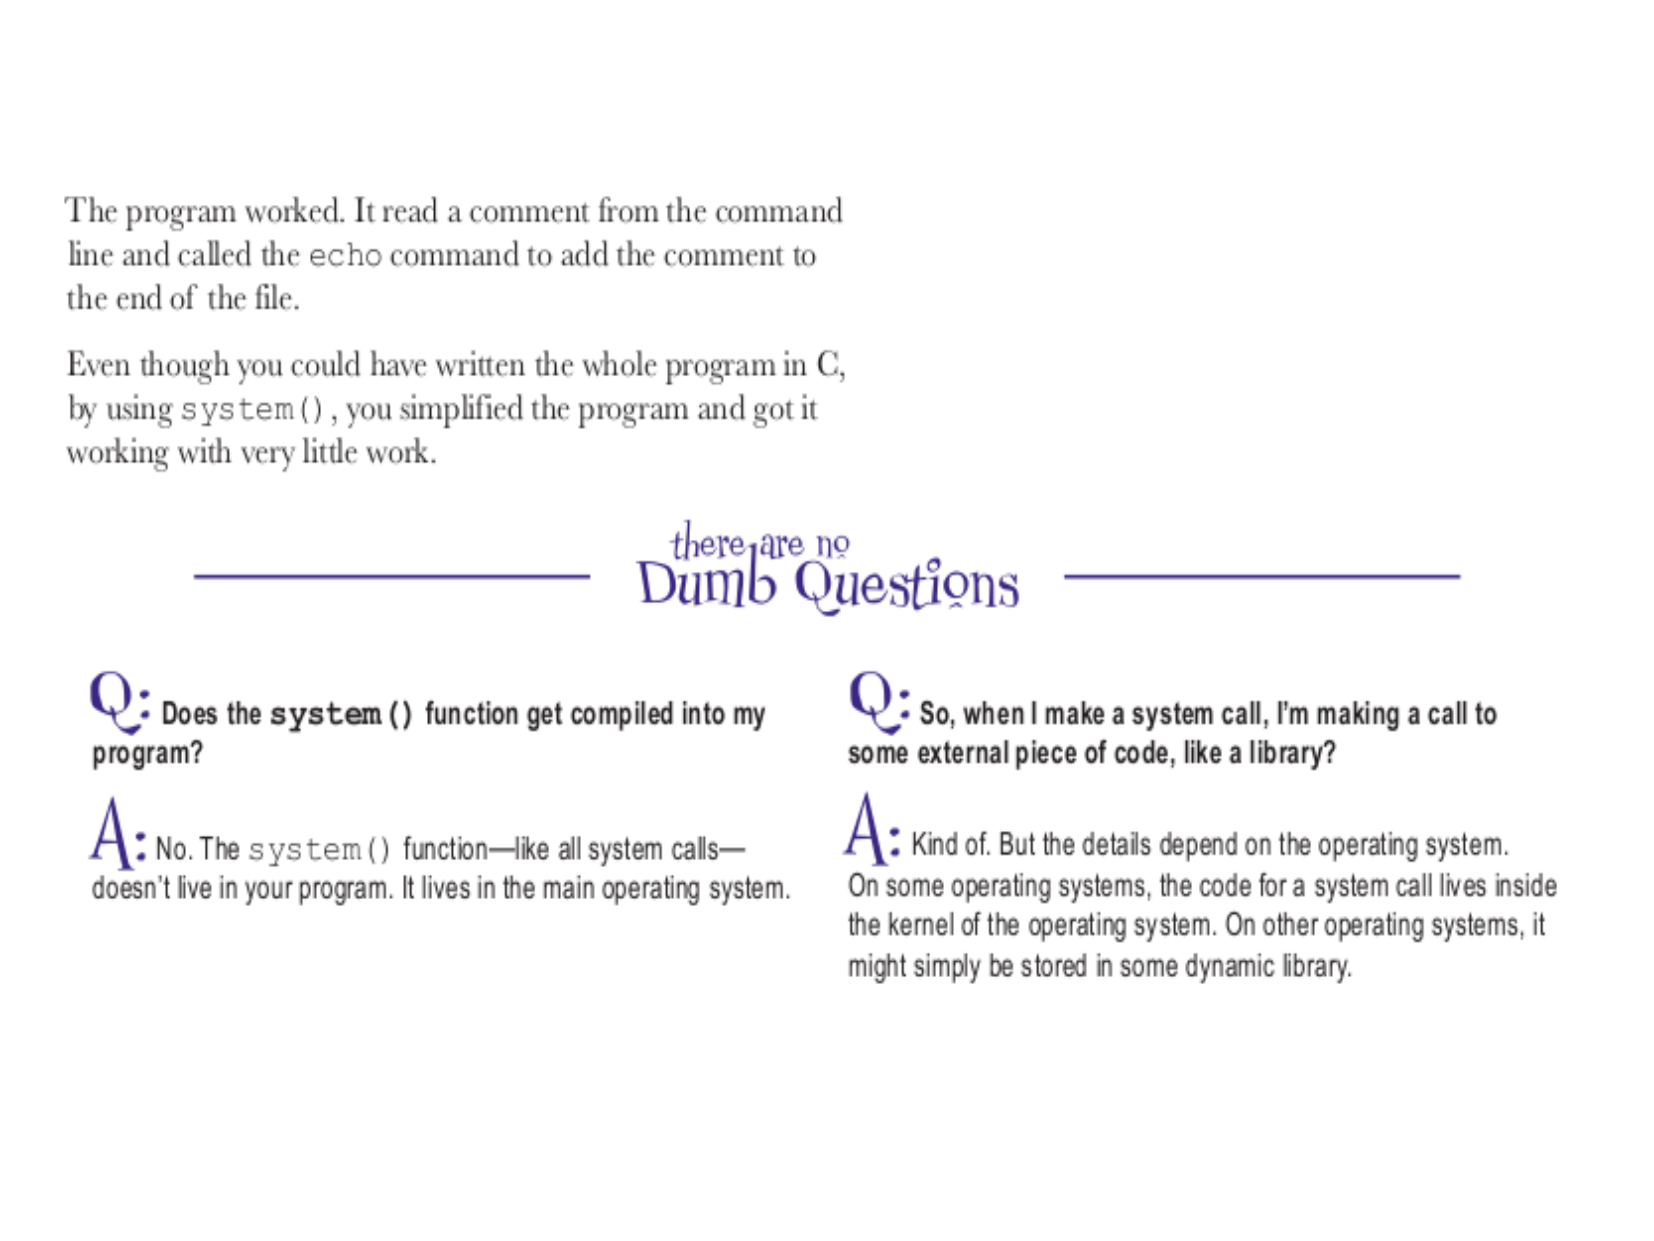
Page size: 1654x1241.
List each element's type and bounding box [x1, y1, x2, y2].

picture [59, 188, 1571, 1016]
